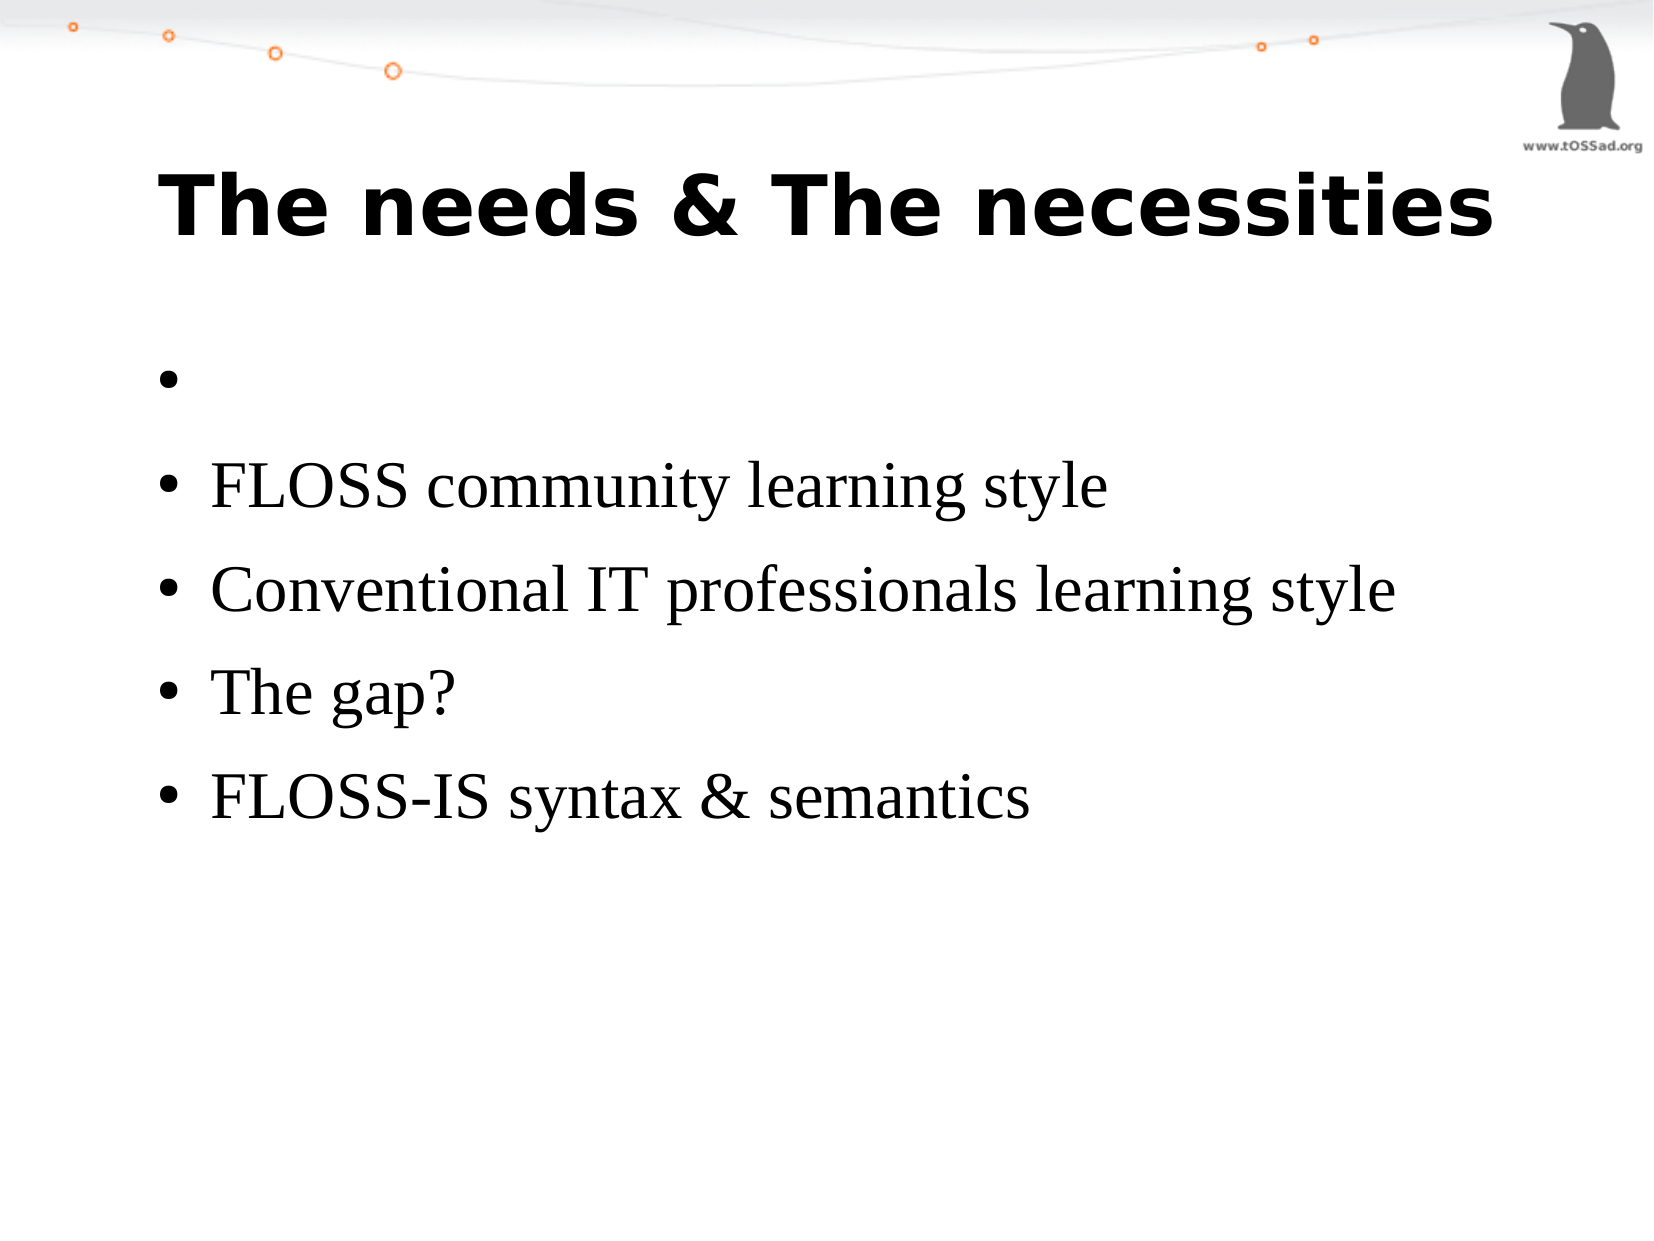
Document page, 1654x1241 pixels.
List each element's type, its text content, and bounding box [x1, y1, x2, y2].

title The needs & The necessities [121, 102, 1534, 311]
list FLOSS community learning style Conventional IT professionals learning style The gap? FLOSS-IS syntax & semantics [121, 344, 1534, 1127]
picture [0, 0, 1654, 157]
